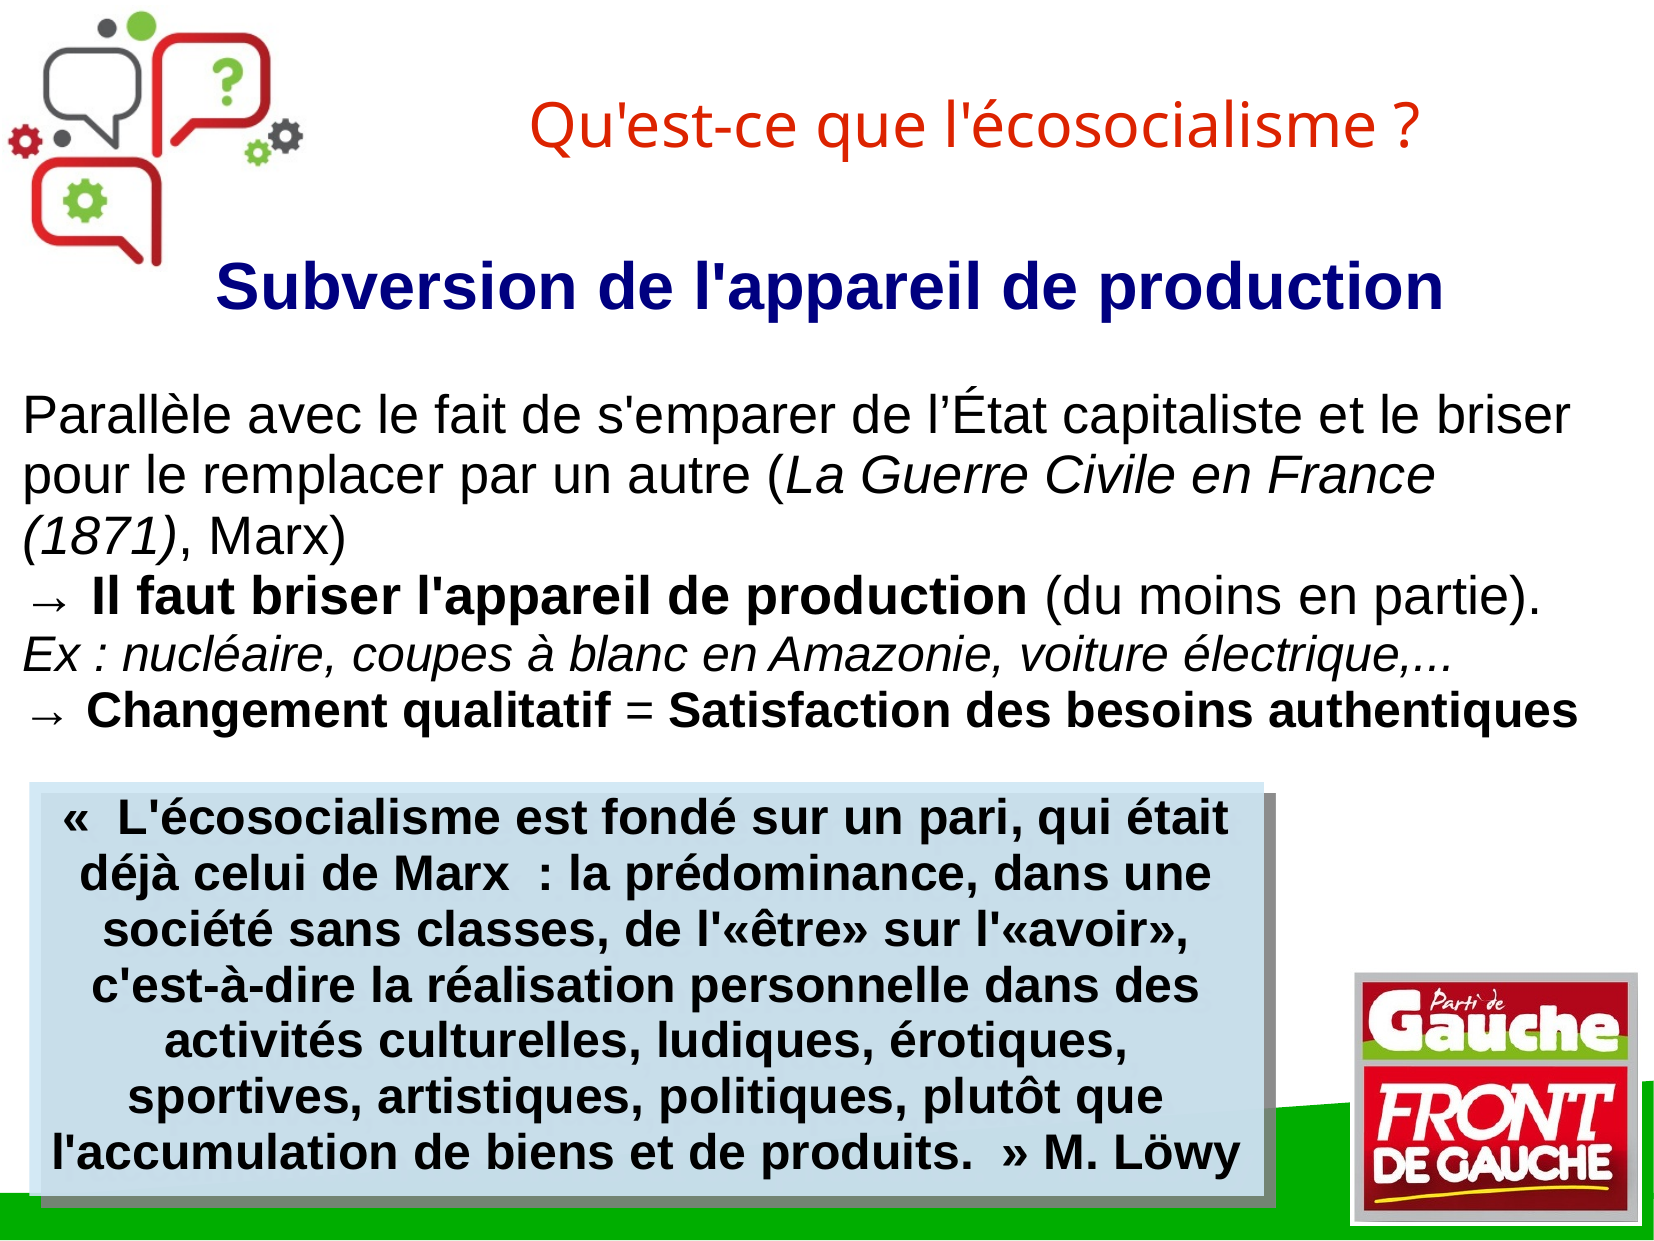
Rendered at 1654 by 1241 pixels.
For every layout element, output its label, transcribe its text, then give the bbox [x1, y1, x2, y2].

text_box « L'écosocialisme est fondé sur un pari, qui était déjà celui de Marx : la prédominance, dans une société sans classes, de l'«être» sur l'«avoir», c'est-à-dire la réalisation personnelle dans des activités culturelles, ludiques, érotiques, sportives, artistiques, politiques, plutôt que l'accumulation de biens et de produits. » M. Löwy [29, 782, 1264, 1196]
subtitle Subversion de l'appareil de production Parallèle avec le fait de s'emparer de l’État capitaliste et le briser pour le remplacer par un autre (La Guerre Civile en France (1871), Marx) → Il faut briser l'appareil de production (du moins en partie). Ex : nucléaire, coupes à blanc en Amazonie, voiture électrique,... → Changement qualitatif = Satisfaction des besoins authentiques [22, 247, 1617, 1130]
title Qu'est-ce que l'écosocialisme ? [320, 19, 1630, 227]
picture [2, 5, 327, 272]
picture [1350, 968, 1642, 1226]
